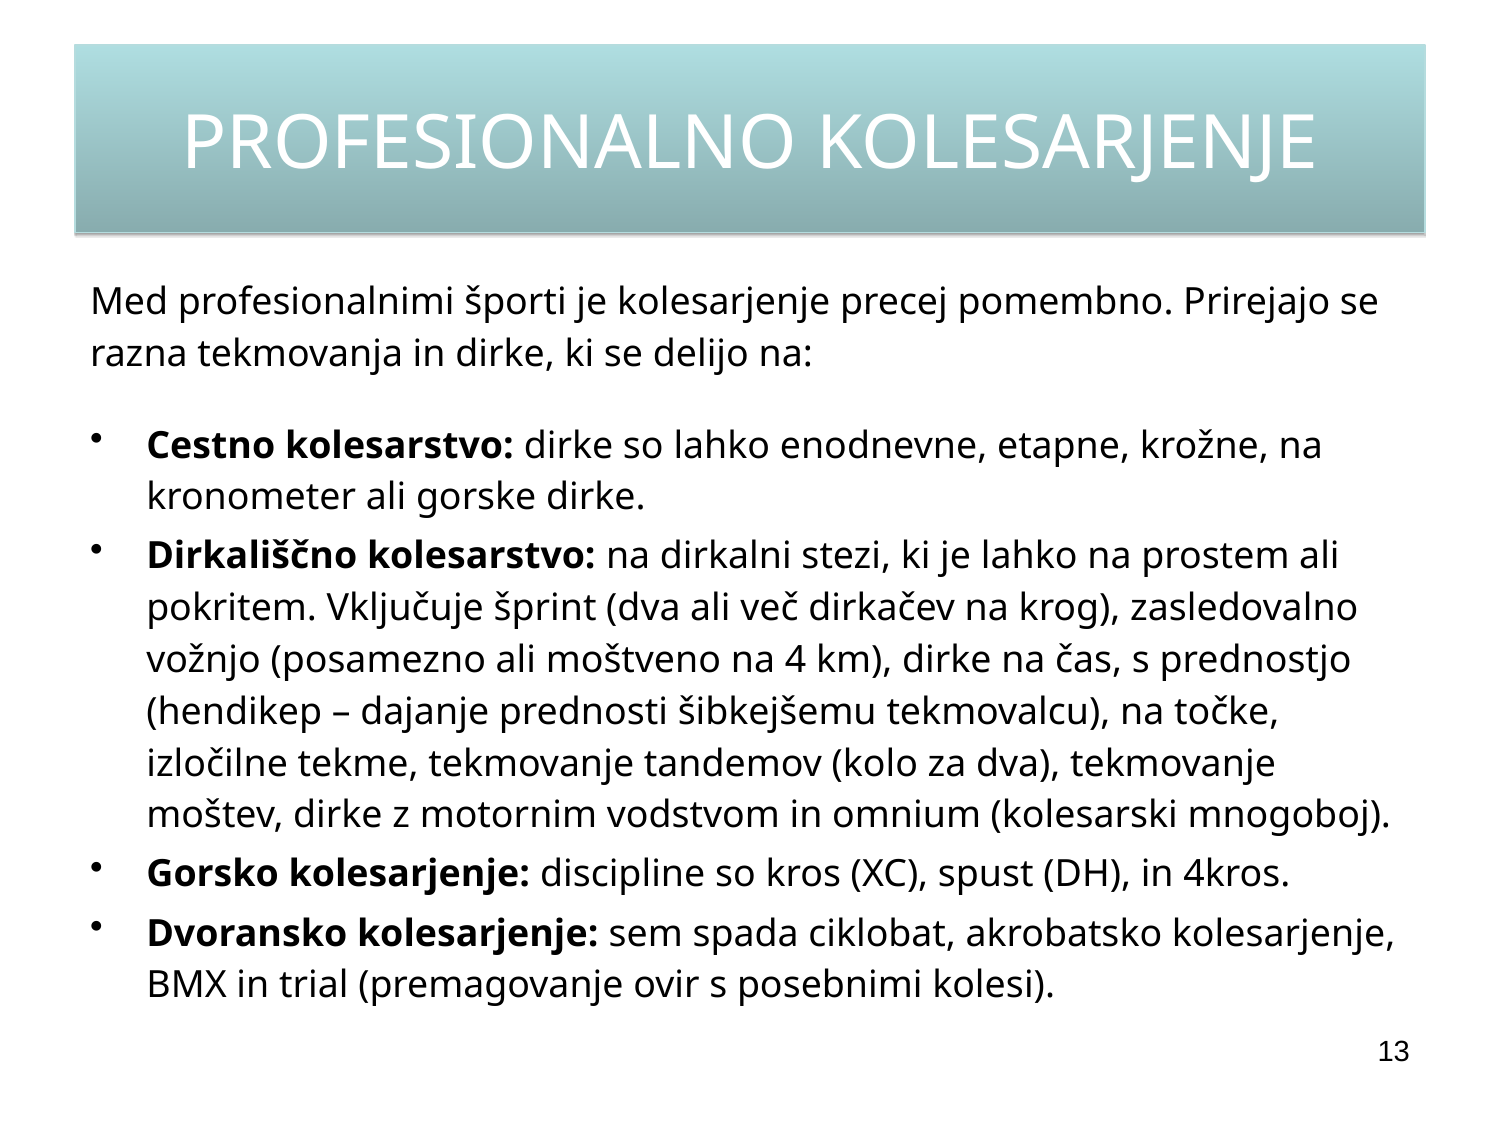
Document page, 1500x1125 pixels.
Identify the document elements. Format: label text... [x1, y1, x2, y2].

list Med profesionalnimi športi je kolesarjenje precej pomembno. Prirejajo se razna tekmovanja in dirke, ki se delijo na: Cestno kolesarstvo: dirke so lahko enodnevne, etapne, krožne, na kronometer ali gorske dirke. Dirkališčno kolesarstvo: na dirkalni stezi, ki je lahko na prostem ali pokritem. Vključuje šprint (dva ali več dirkačev na krog), zasledovalno vožnjo (posamezno ali moštveno na 4 km), dirke na čas, s prednostjo (hendikep – dajanje prednosti šibkejšemu tekmovalcu), na točke, izločilne tekme, tekmovanje tandemov (kolo za dva), tekmovanje moštev, dirke z motornim vodstvom in omnium (kolesarski mnogoboj). Gorsko kolesarjenje: discipline so kros (XC), spust (DH), in 4kros. Dvoransko kolesarjenje: sem spada ciklobat, akrobatsko kolesarjenje, BMX in trial (premagovanje ovir s posebnimi kolesi). [75, 262, 1425, 1005]
slide_number <number> [1074, 1024, 1425, 1103]
title PROFESIONALNO KOLESARJENJE [75, 45, 1425, 233]
